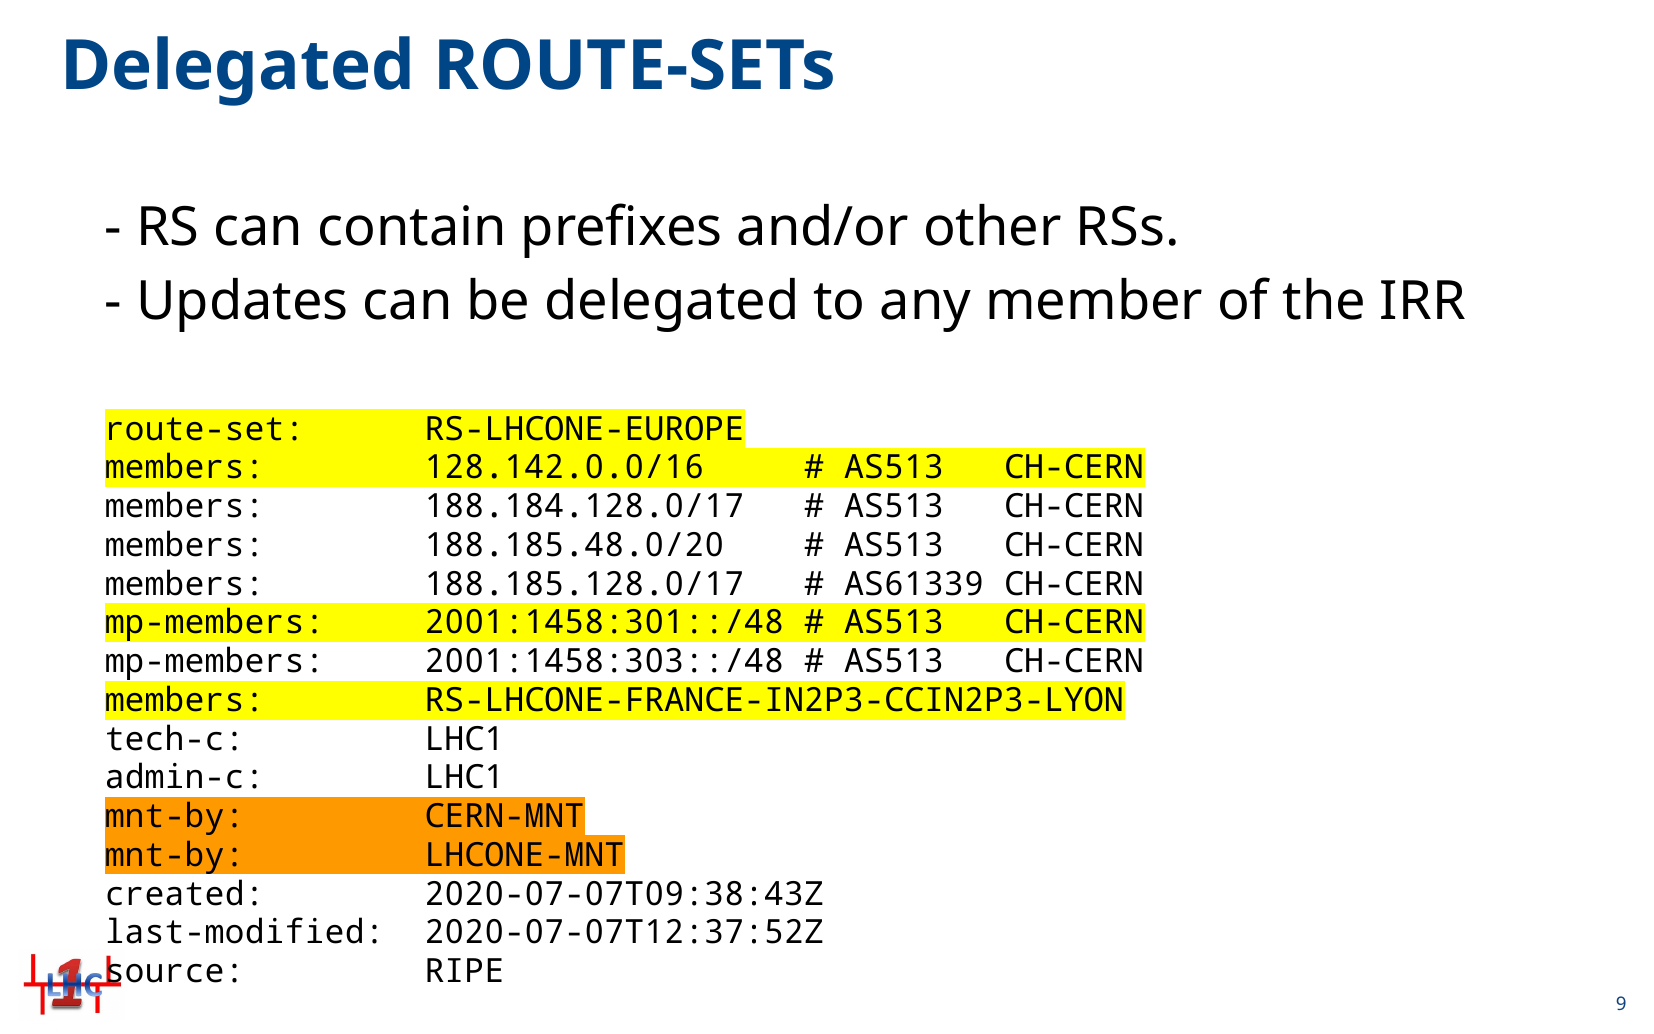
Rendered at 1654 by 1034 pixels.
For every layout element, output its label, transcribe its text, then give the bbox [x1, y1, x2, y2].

text_box - RS can contain prefixes and/or other RSs. - Updates can be delegated to any member of the IRR route-set: RS-LHCONE-EUROPE members: 128.142.0.0/16 # AS513 CH-CERN members: 188.184.128.0/17 # AS513 CH-CERN members: 188.185.48.0/20 # AS513 CH-CERN members: 188.185.128.0/17 # AS61339 CH-CERN mp-members: 2001:1458:301::/48 # AS513 CH-CERN mp-members: 2001:1458:303::/48 # AS513 CH-CERN members: RS-LHCONE-FRANCE-IN2P3-CCIN2P3-LYON tech-c: LHC1 admin-c: LHC1 mnt-by: CERN-MNT mnt-by: LHCONE-MNT created: 2020-07-07T09:38:43Z last-modified: 2020-07-07T12:37:52Z source: RIPE [90, 180, 1591, 1030]
picture [16, 949, 90, 1032]
title Delegated ROUTE-SETs [60, 0, 1528, 138]
